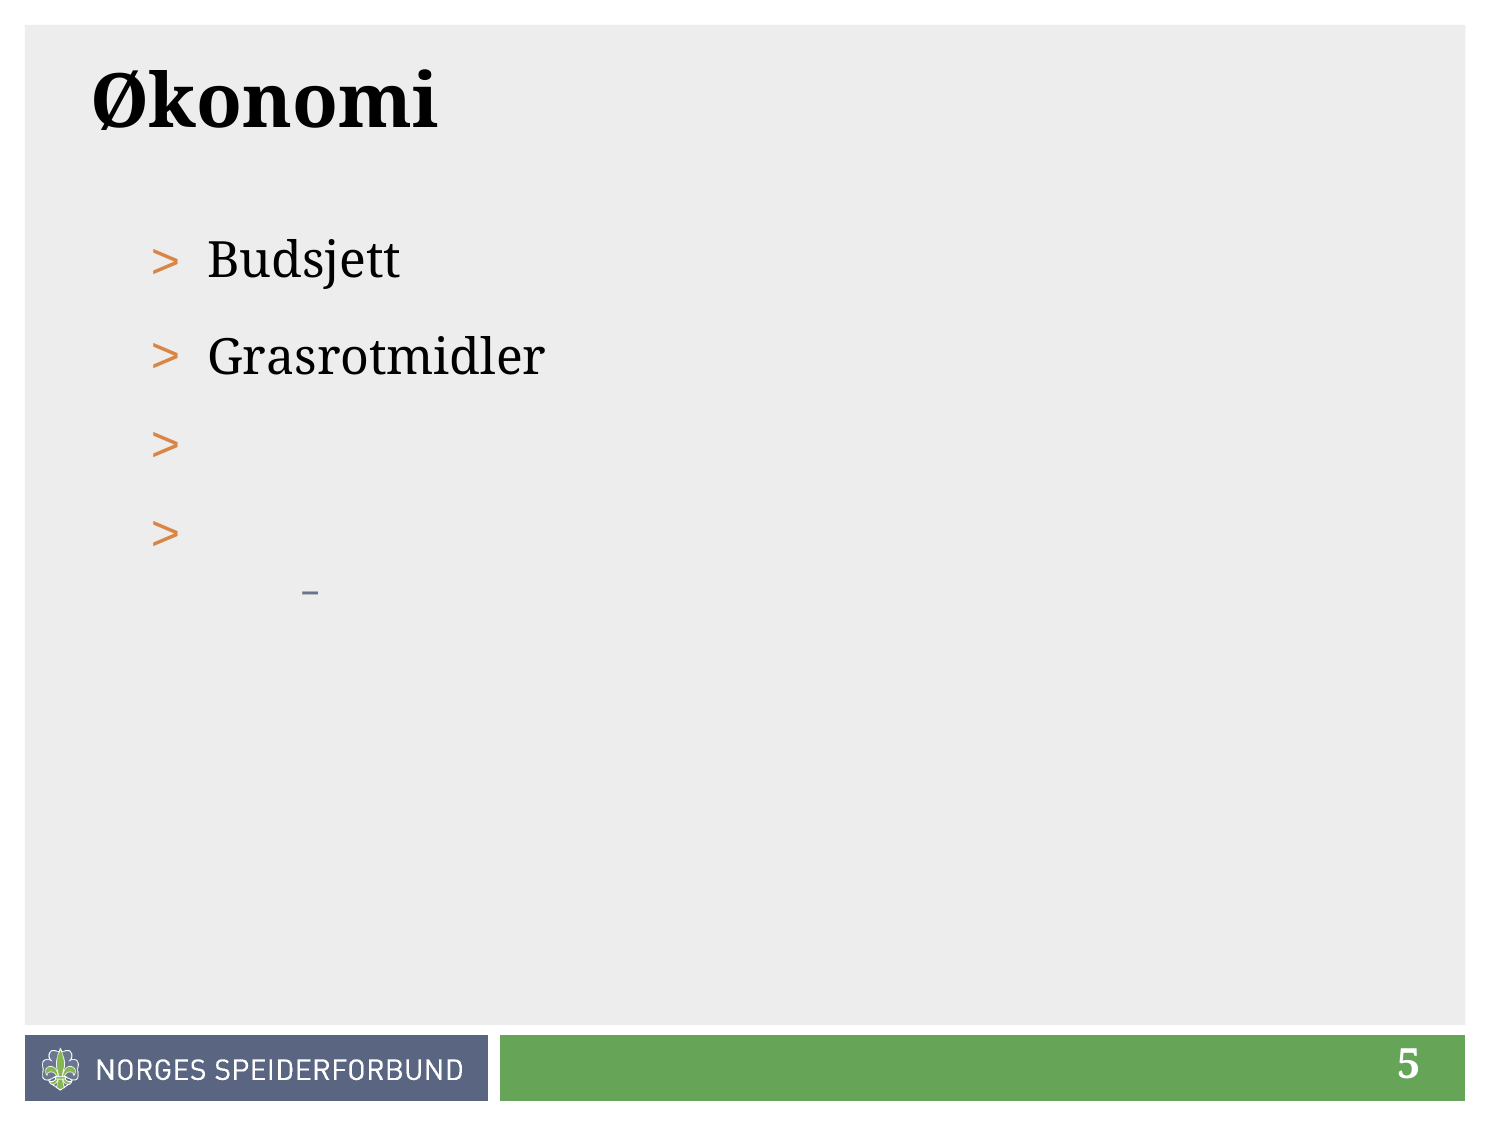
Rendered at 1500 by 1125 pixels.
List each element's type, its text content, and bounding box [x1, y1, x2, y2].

list Budsjett Grasrotmidler [135, 219, 1386, 906]
title Økonomi [75, 45, 1426, 233]
